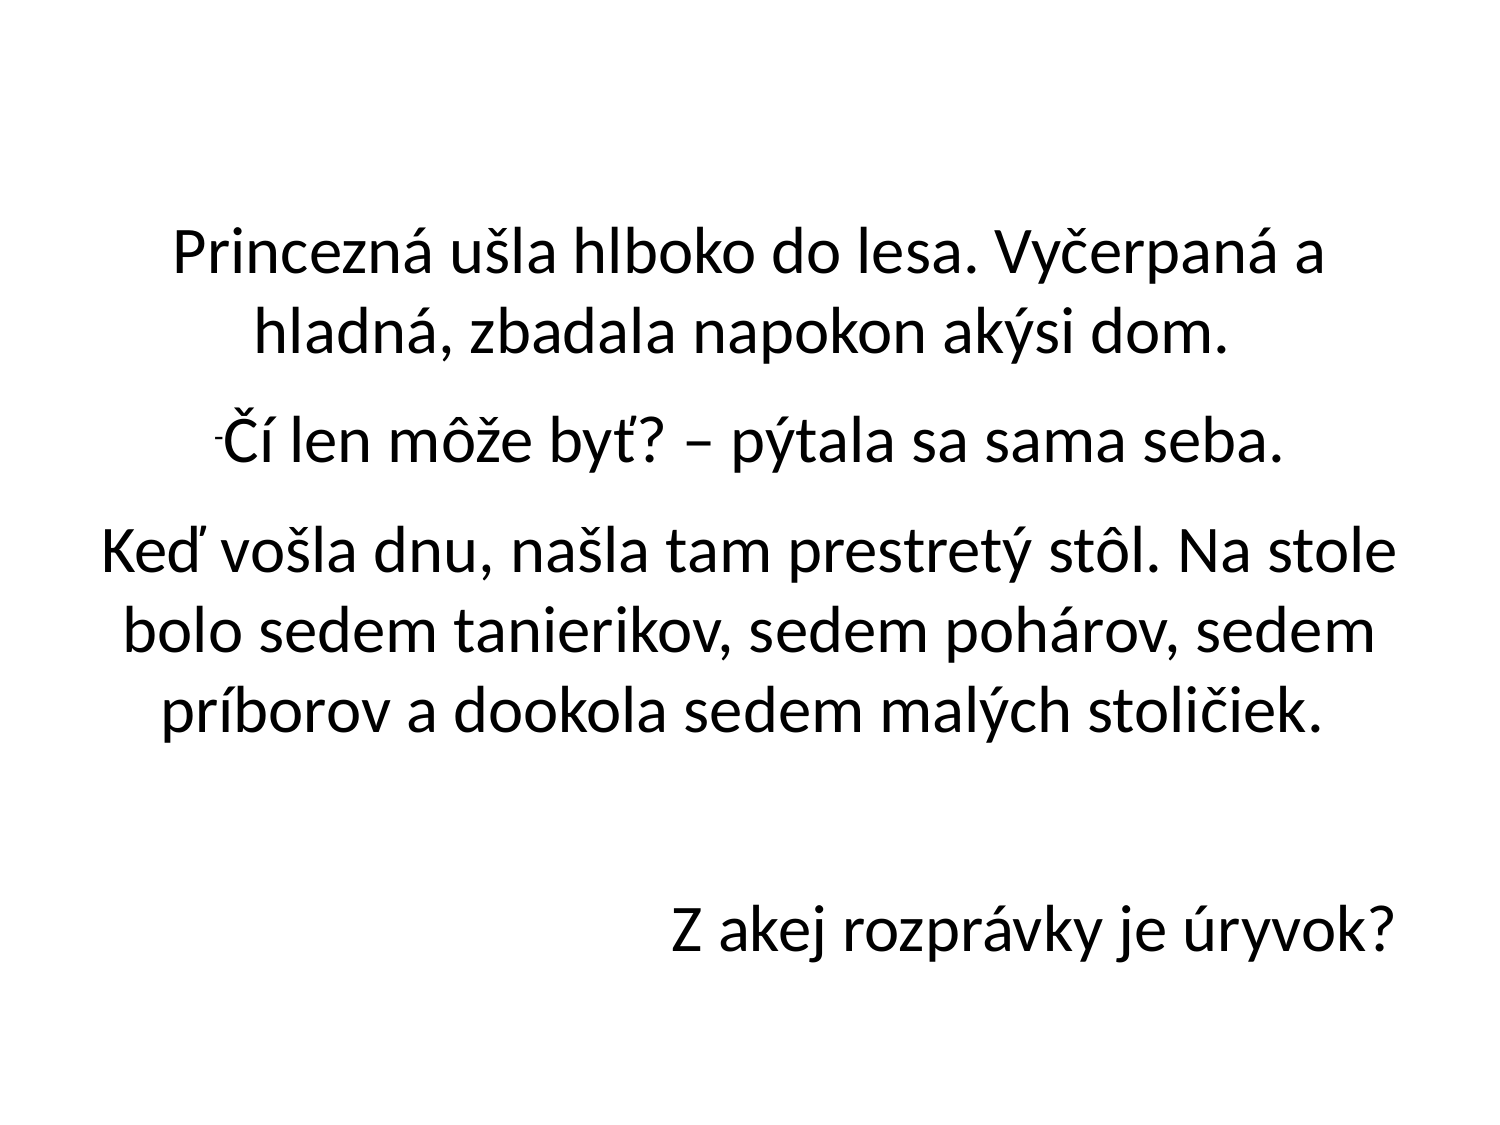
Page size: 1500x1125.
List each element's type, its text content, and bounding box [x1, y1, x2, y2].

list Princezná ušla hlboko do lesa. Vyčerpaná a hladná, zbadala napokon akýsi dom. Čí len môže byť? – pýtala sa sama seba. Keď vošla dnu, našla tam prestretý stôl. Na stole bolo sedem tanierikov, sedem pohárov, sedem príborov a dookola sedem malých stoličiek. Z akej rozprávky je úryvok? [75, 199, 1425, 1005]
